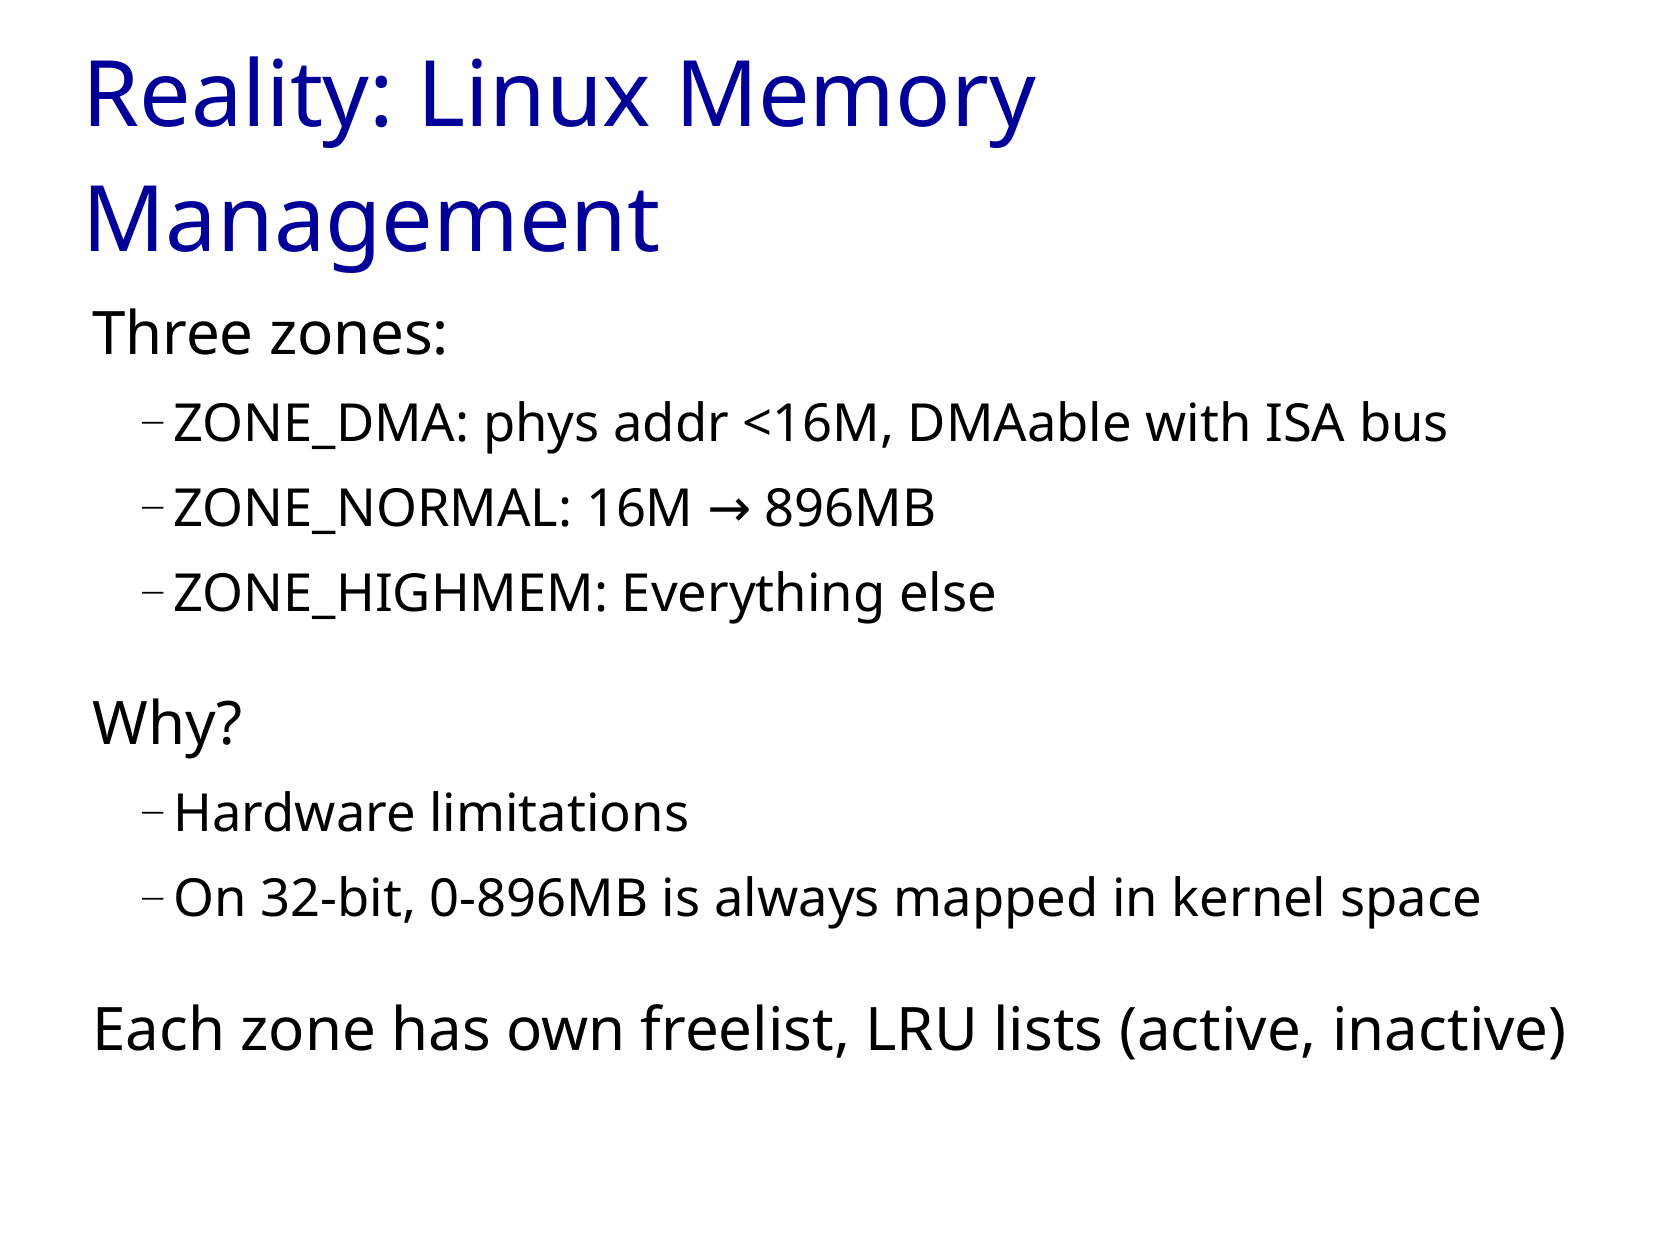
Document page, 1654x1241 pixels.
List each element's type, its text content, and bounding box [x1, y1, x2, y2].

list Three zones: ZONE_DMA: phys addr <16M, DMAable with ISA bus ZONE_NORMAL: 16M → 896MB ZONE_HIGHMEM: Everything else Why? Hardware limitations On 32-bit, 0-896MB is always mapped in kernel space Each zone has own freelist, LRU lists (active, inactive) [60, 290, 1571, 1096]
title Reality: Linux Memory Management [82, 49, 1571, 257]
